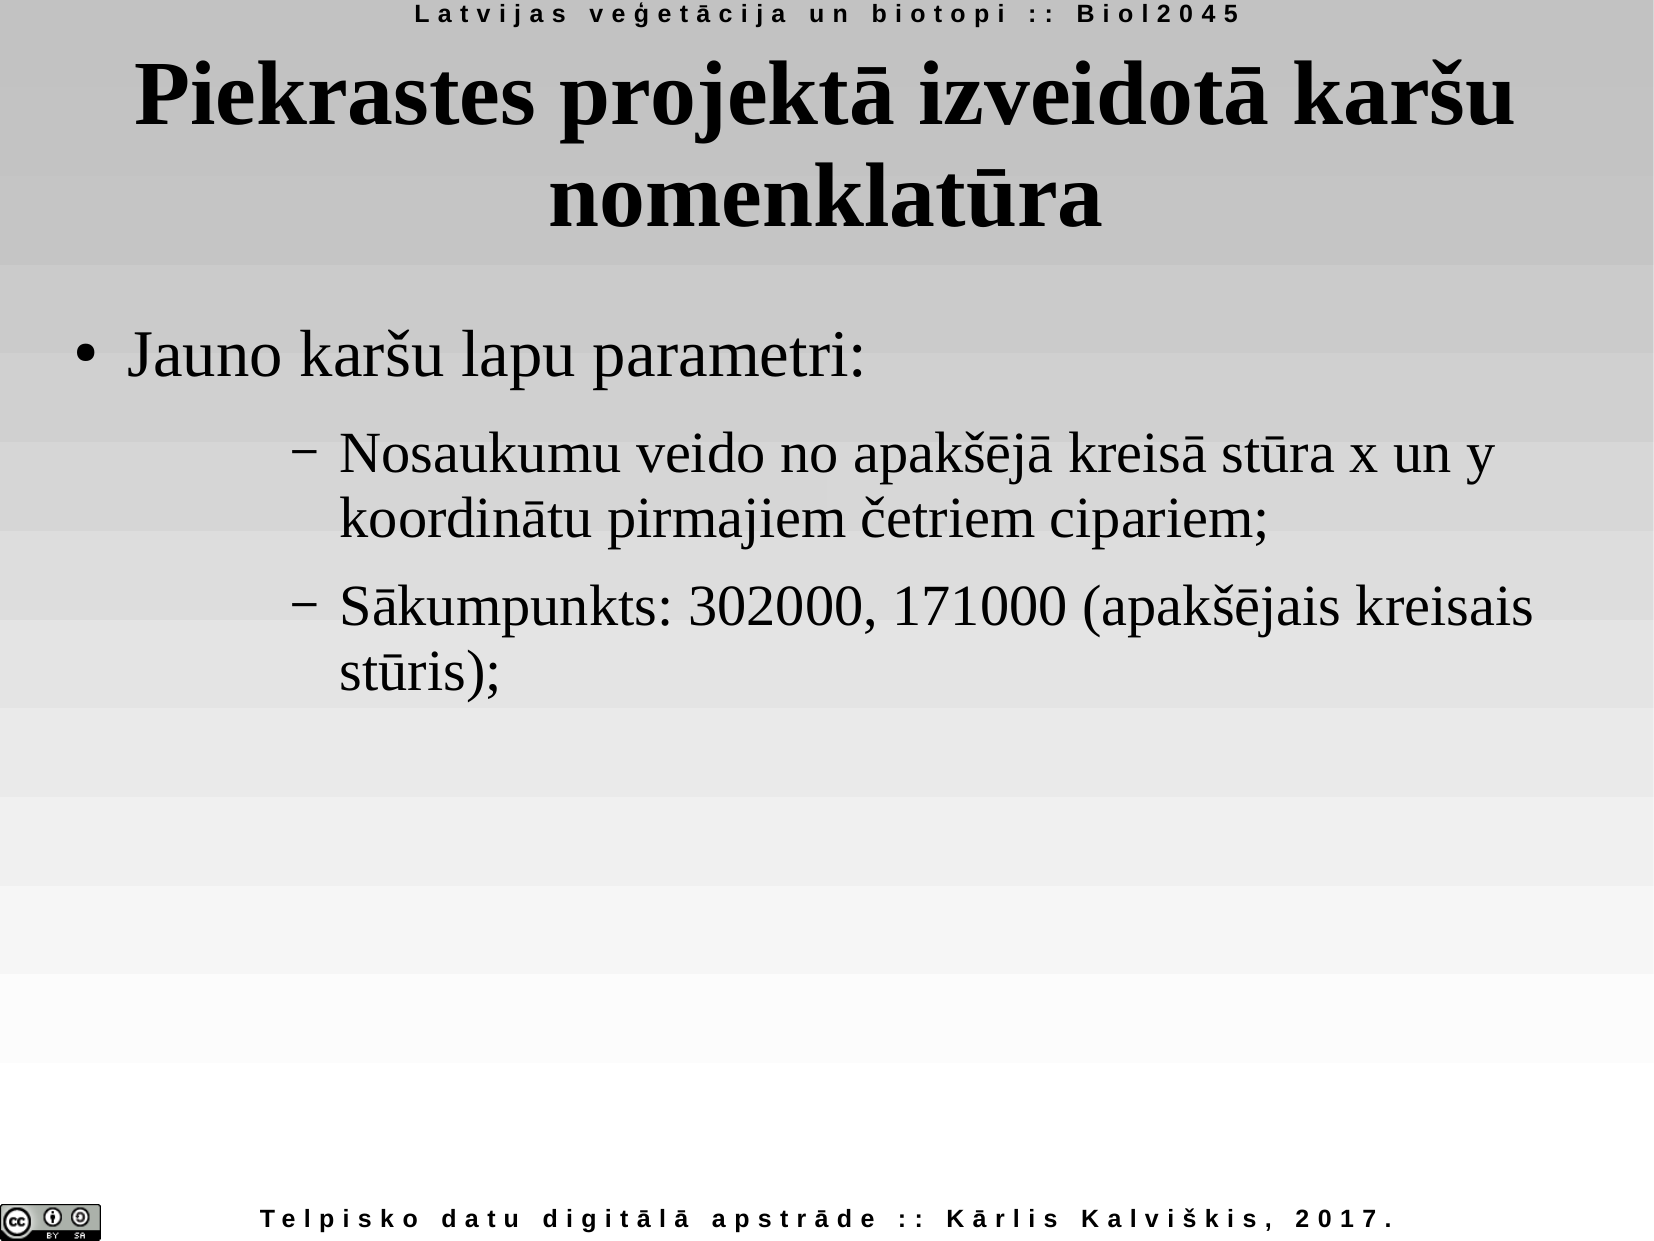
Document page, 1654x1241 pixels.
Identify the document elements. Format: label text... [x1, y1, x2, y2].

title Piekrastes projektā izveidotā karšu nomenklatūra [0, 1, 1654, 287]
picture [0, 287, 1654, 1241]
list Jauno karšu lapu parametri: Nosaukumu veido no apakšējā kreisā stūra x un y koordinātu pirmajiem četriem cipariem; Sākumpunkts: 302000, 171000 (apakšējais kreisais stūris); [56, 317, 1600, 1175]
